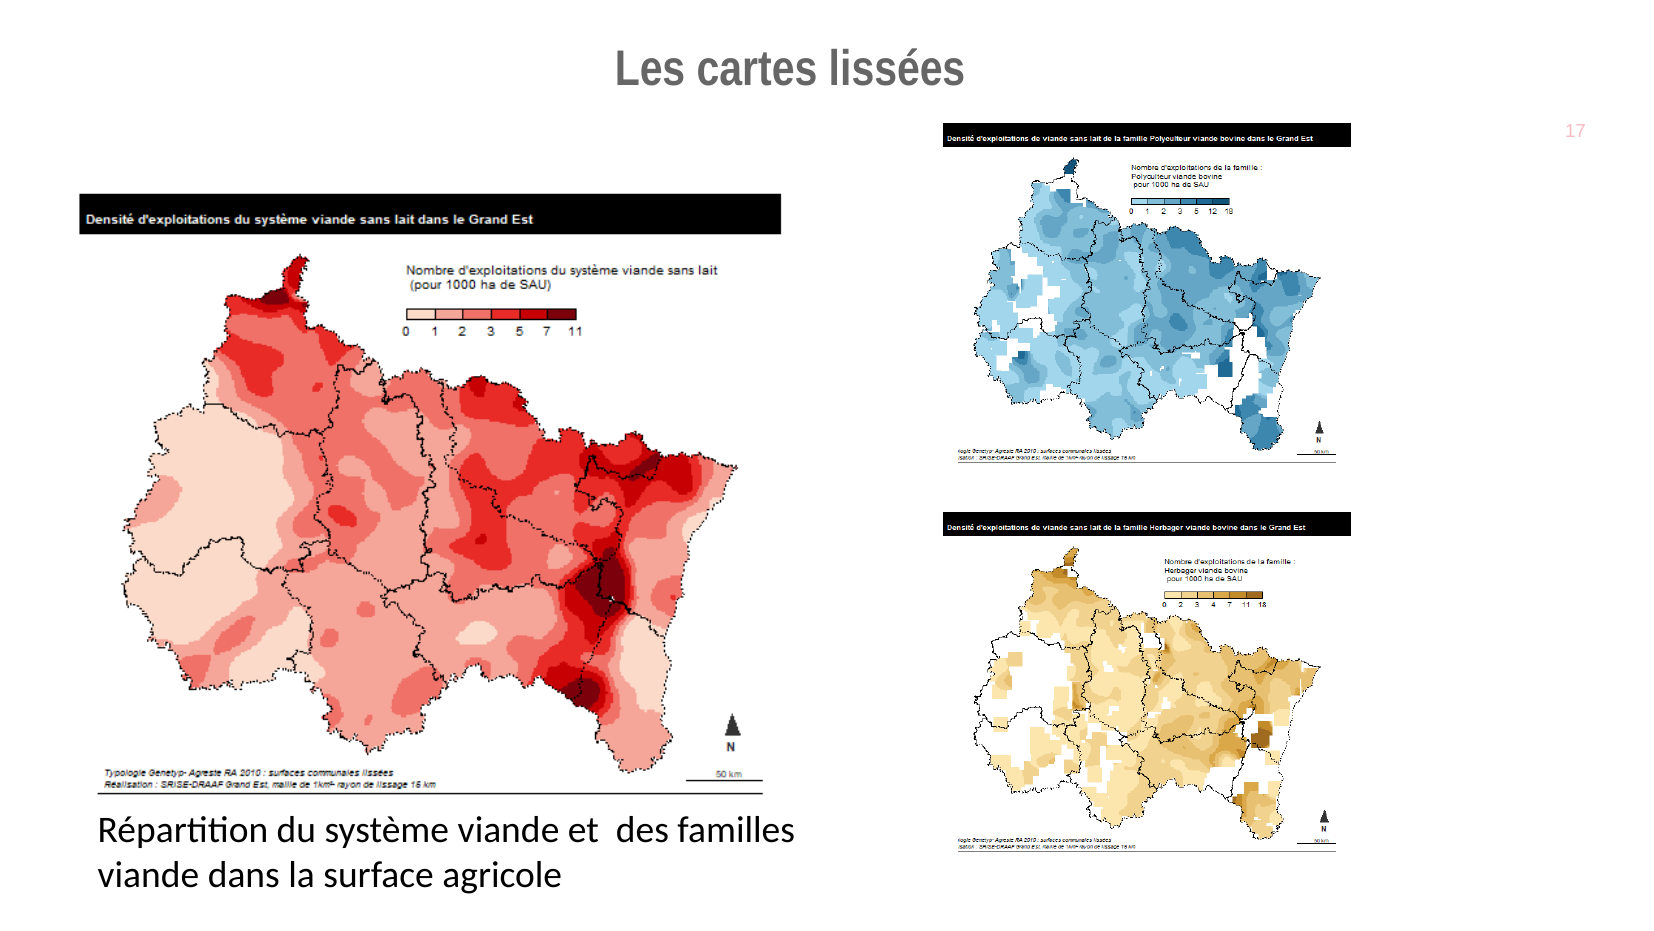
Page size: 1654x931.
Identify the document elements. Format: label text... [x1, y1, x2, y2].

text_box [1564, 118, 1654, 142]
text_box [802, 191, 1571, 931]
text_box Répartition du système viande et des familles viande dans la surface agricole [82, 797, 828, 931]
title Les cartes lissées [111, 35, 1470, 96]
picture [21, 151, 802, 896]
picture [914, 102, 1358, 906]
